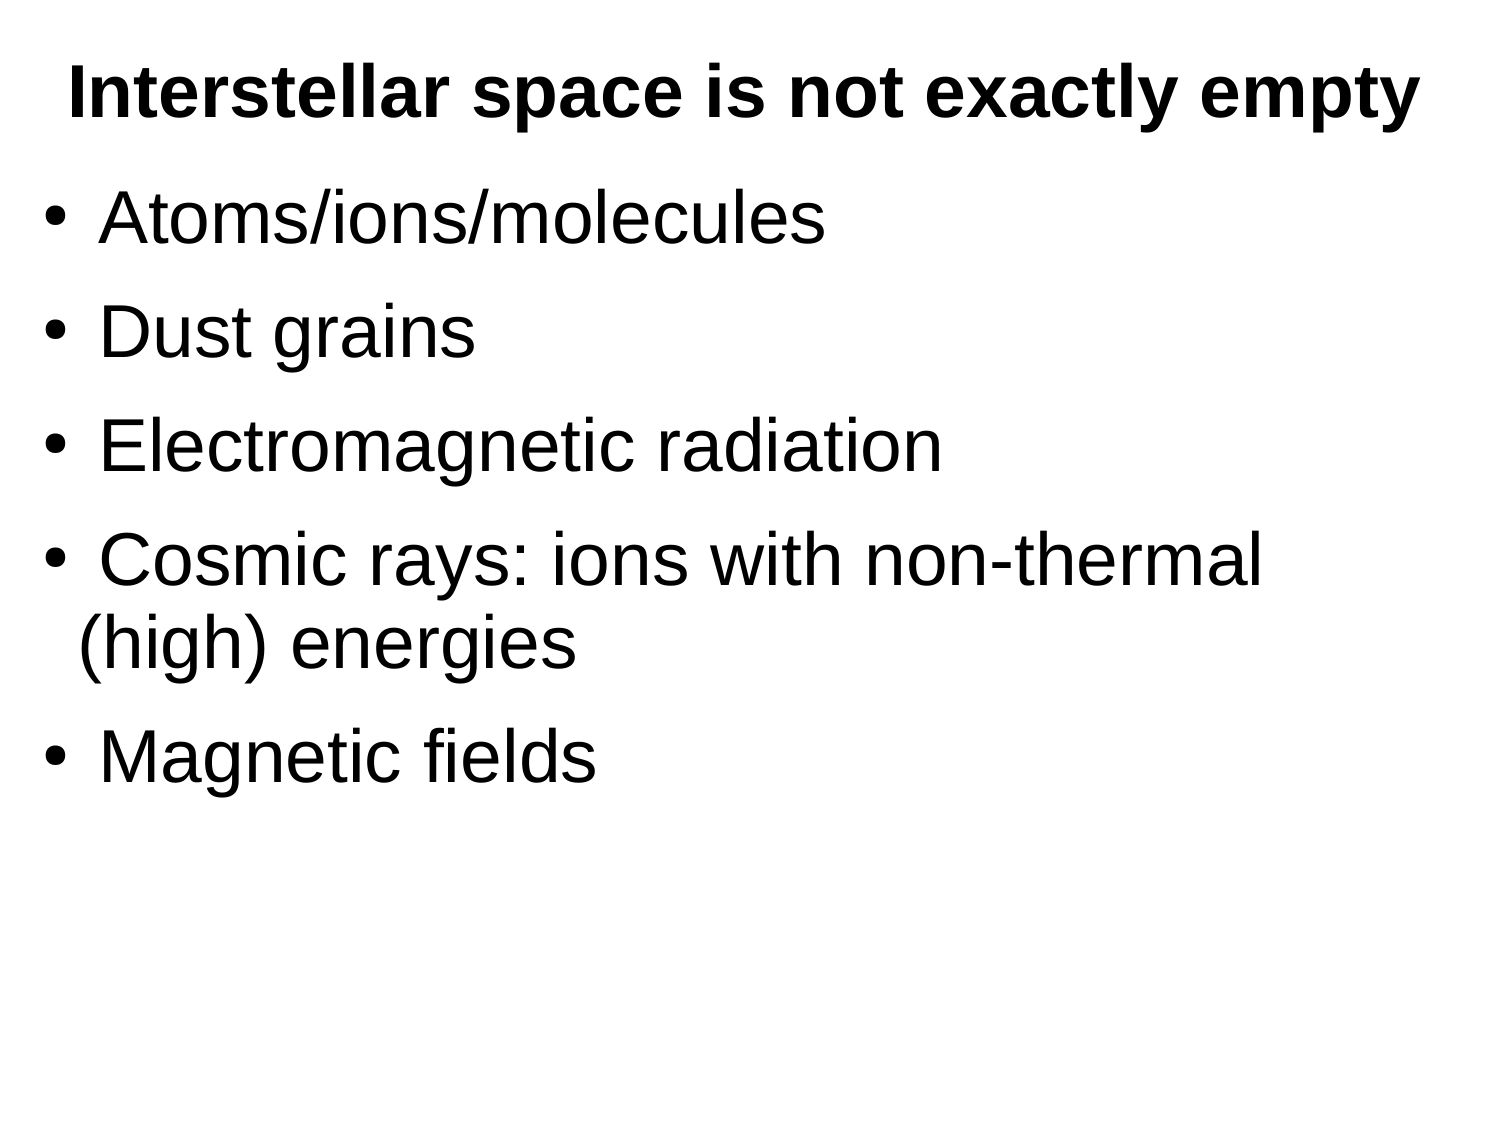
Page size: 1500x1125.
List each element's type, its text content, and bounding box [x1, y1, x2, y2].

text_box Atoms/ions/molecules Dust grains Electromagnetic radiation Cosmic rays: ions with non-thermal (high) energies Magnetic fields [27, 167, 1483, 915]
text_box Interstellar space is not exactly empty [52, 42, 1448, 141]
